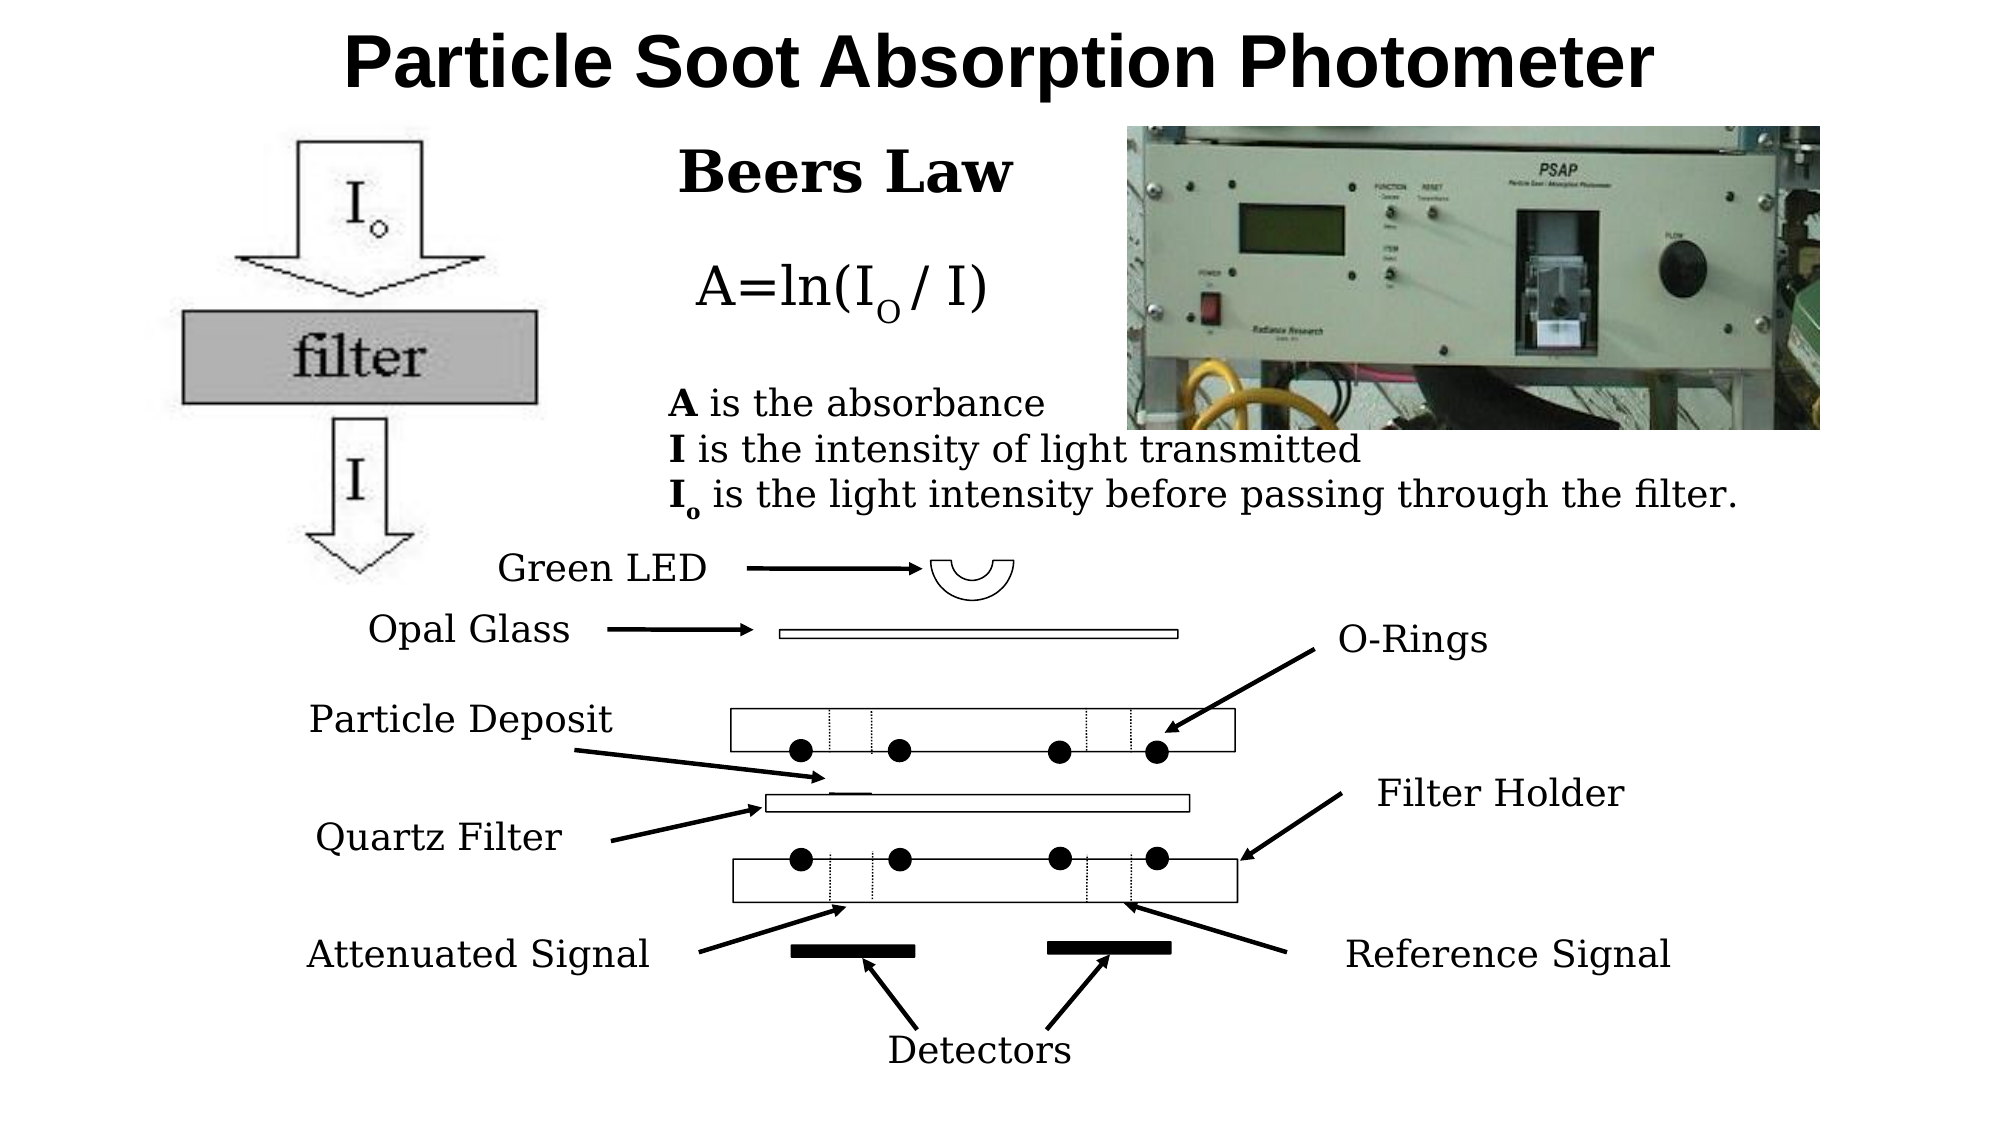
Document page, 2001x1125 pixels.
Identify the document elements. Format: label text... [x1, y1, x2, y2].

text_box O-Rings [1251, 609, 1576, 669]
text_box Beers Law [677, 140, 1014, 206]
text_box Detectors [826, 1021, 1134, 1081]
text_box [765, 794, 1190, 812]
text_box Particle Soot Absorption Photometer [0, 6, 2000, 121]
text_box Reference Signal [1237, 924, 1780, 984]
text_box Attenuated Signal [211, 924, 746, 984]
text_box [779, 629, 1178, 639]
text_box [1047, 941, 1171, 954]
text_box Opal Glass [299, 600, 640, 660]
text_box [733, 847, 1238, 903]
text_box [730, 708, 1236, 764]
text_box [791, 945, 915, 958]
text_box A is the absorbance I is the intensity of light transmitted Io is the light intensity before passing through the filter. [668, 382, 1741, 524]
picture [124, 121, 586, 598]
text_box [930, 560, 1014, 601]
text_box A=ln(IO / I)‏ [696, 251, 990, 324]
text_box Particle Deposit [241, 690, 681, 750]
picture [1127, 126, 1820, 430]
text_box Filter Holder [1295, 763, 1706, 823]
text_box Quartz Filter [255, 807, 623, 867]
text_box Green LED [424, 539, 781, 599]
